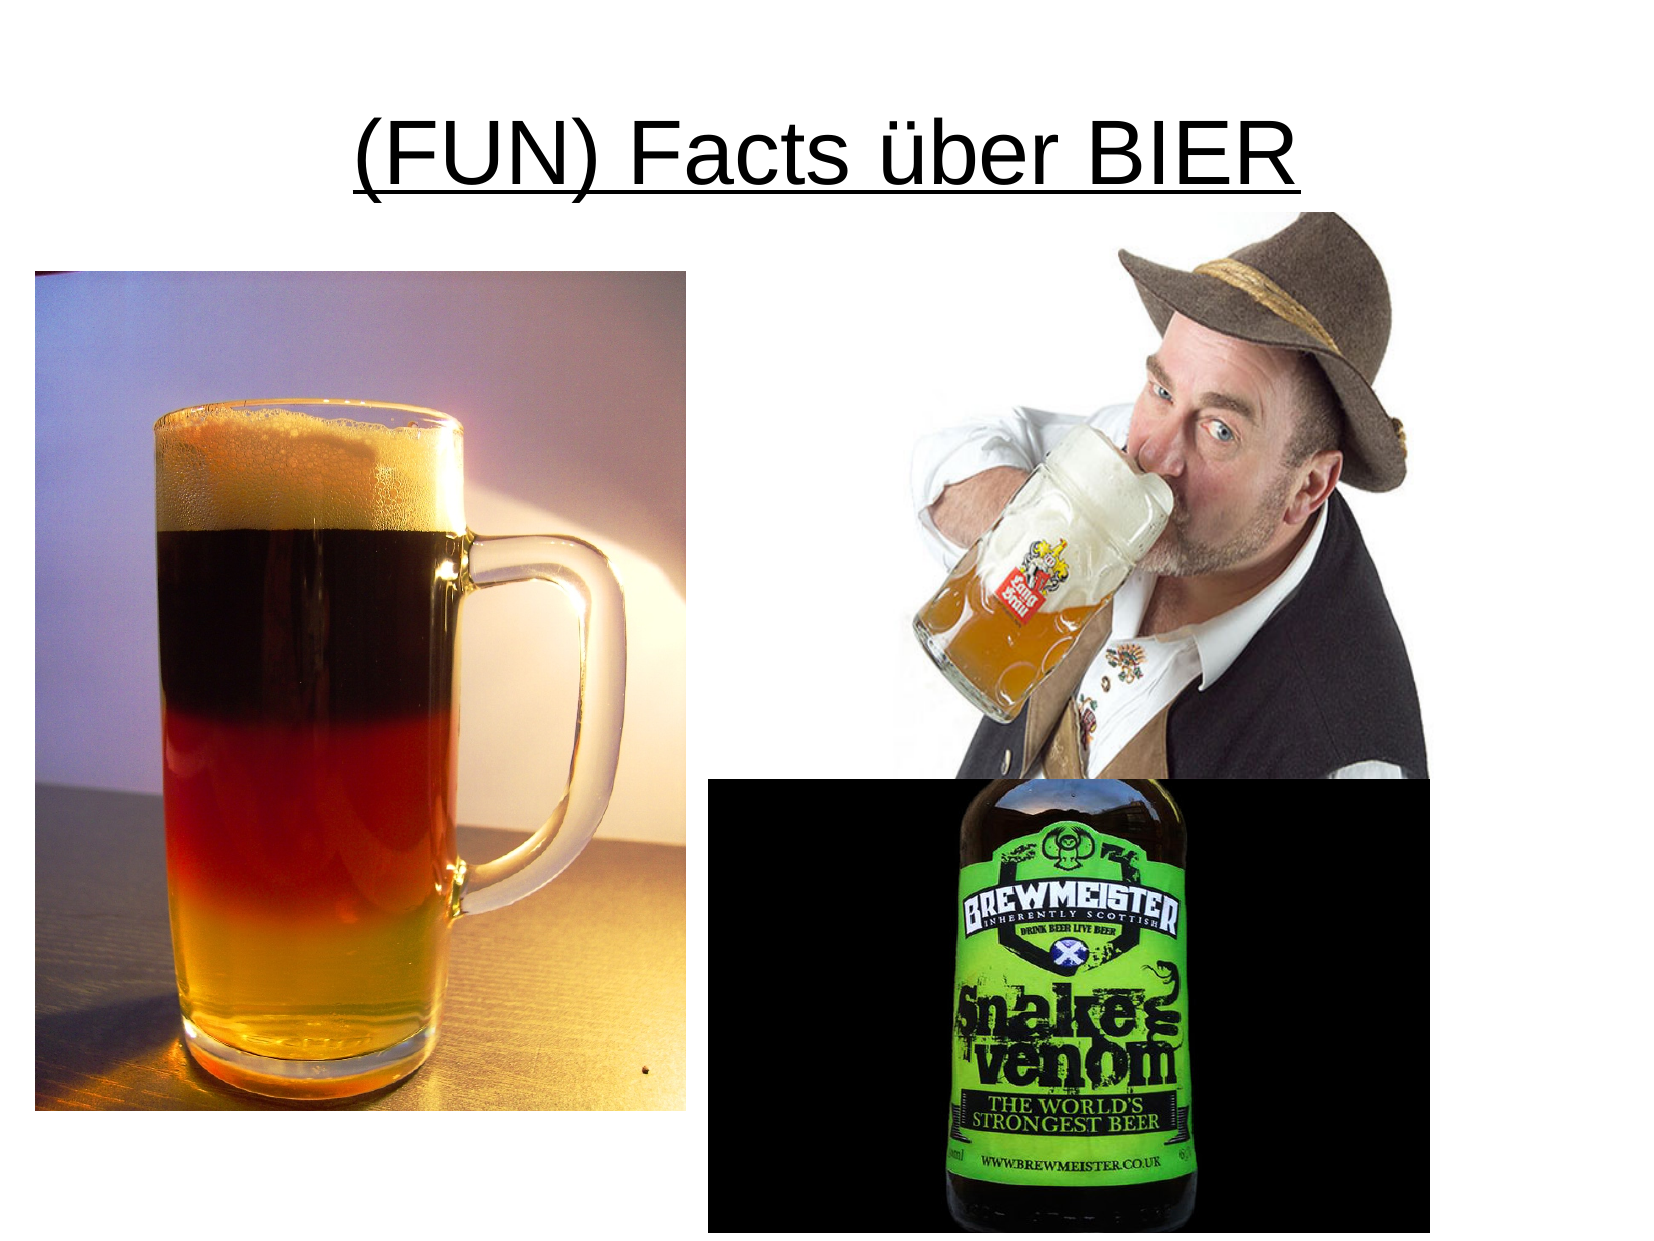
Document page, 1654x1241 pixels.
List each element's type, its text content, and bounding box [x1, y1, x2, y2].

picture [708, 212, 1441, 1234]
picture [35, 271, 686, 1111]
title (FUN) Facts über BIER [82, 49, 1571, 257]
